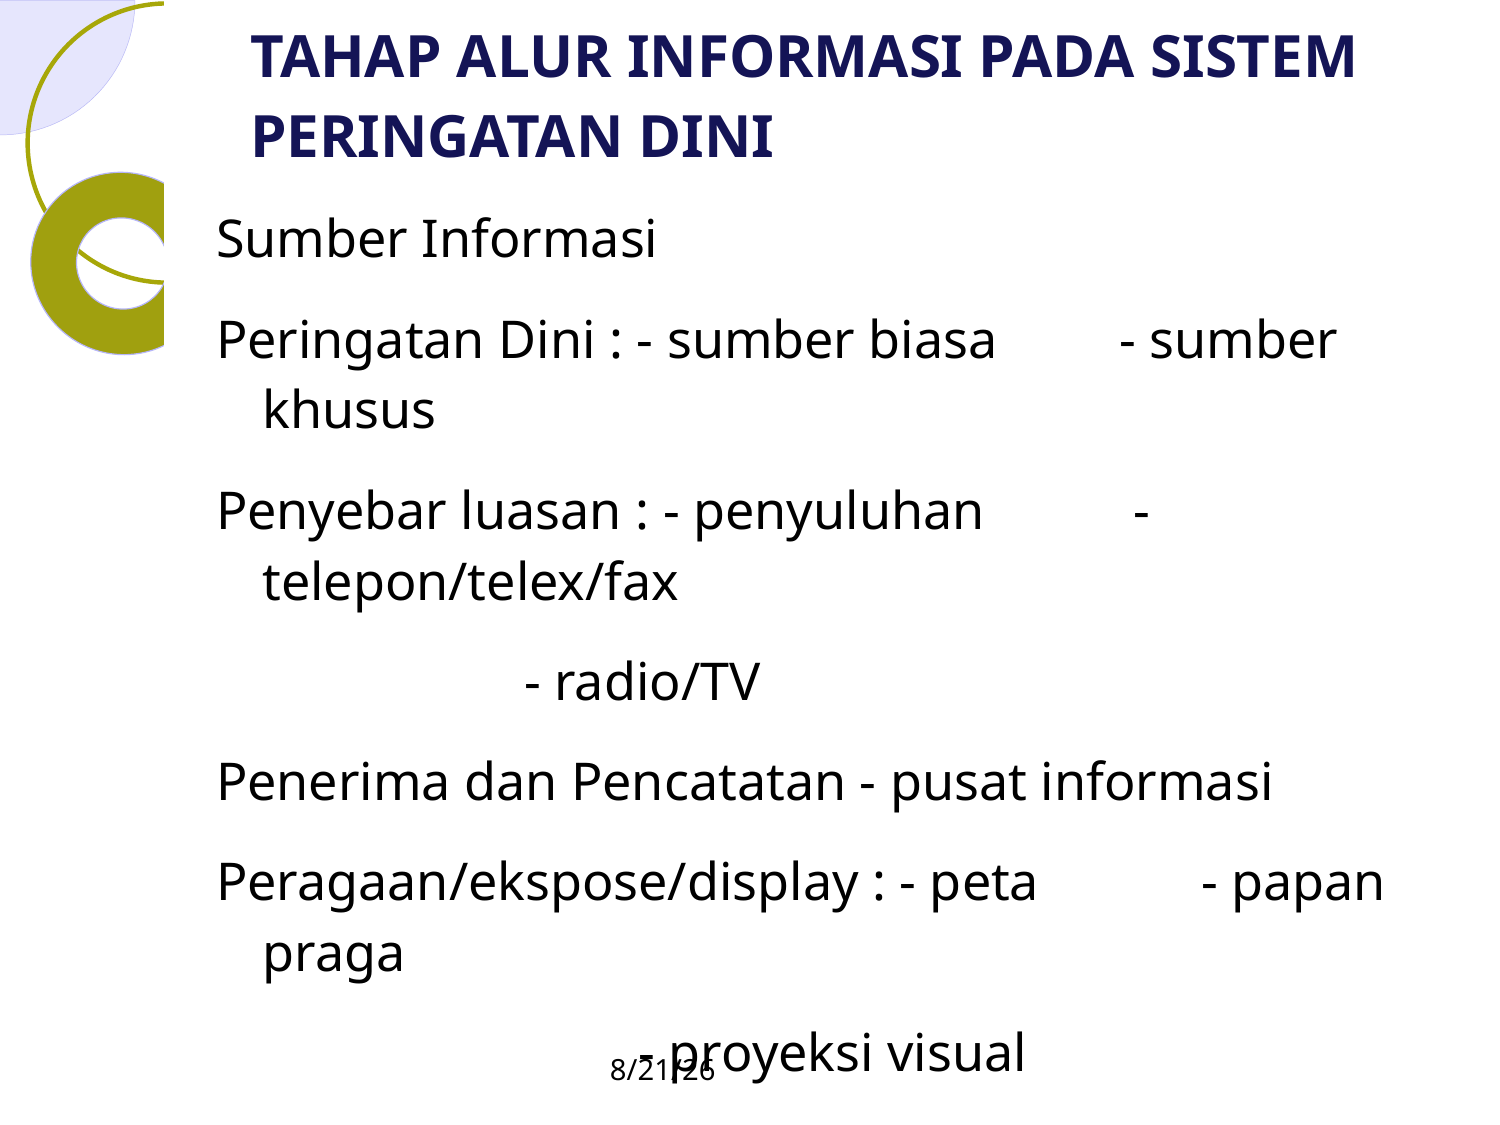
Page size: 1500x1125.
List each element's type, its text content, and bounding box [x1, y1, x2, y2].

title TAHAP ALUR INFORMASI PADA SISTEM PERINGATAN DINI [235, 45, 1466, 138]
list Sumber Informasi Peringatan Dini : - sumber biasa - sumber khusus Penyebar luasan : - penyuluhan - telepon/telex/fax - radio/TV Penerima dan Pencatatan - pusat informasi Peragaan/ekspose/display : - peta - papan praga - proyeksi visual Penilaian : - individu - Tim – seminar/pertemuan Pembuat keputusan : - Penguasa - Pelaksana Kegiatan : - statis - Dinamis [187, 187, 1466, 1125]
